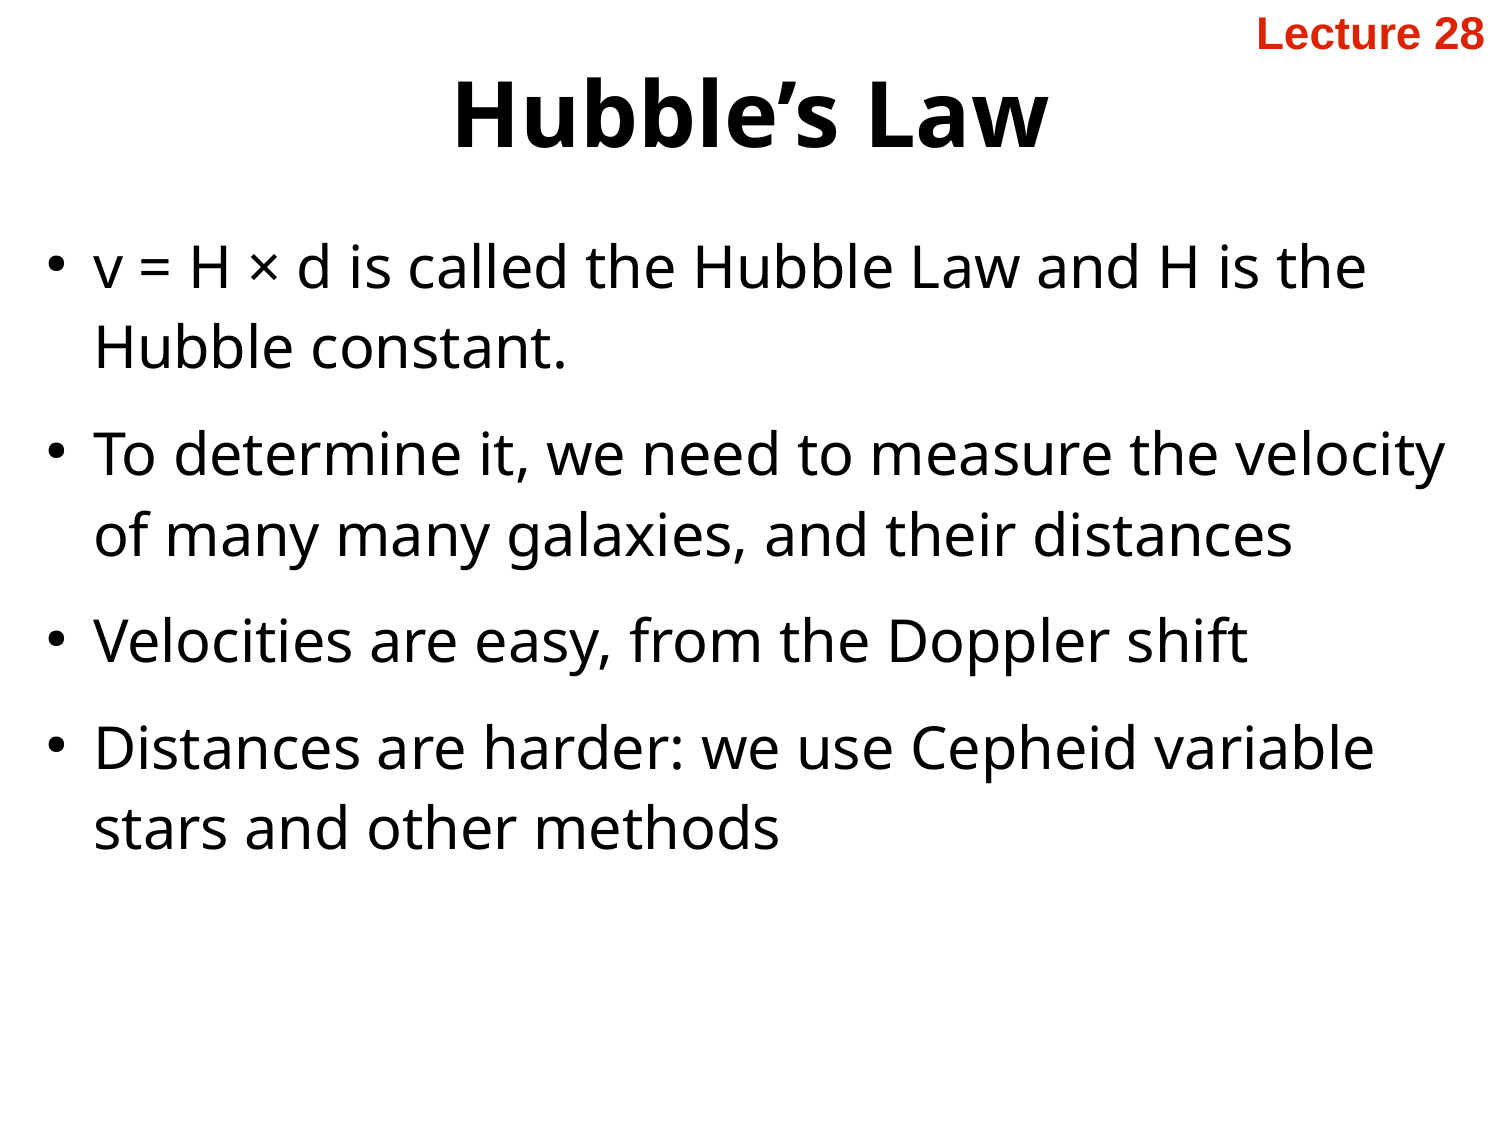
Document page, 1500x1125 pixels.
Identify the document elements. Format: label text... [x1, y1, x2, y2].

text_box Lecture 28 [1185, 0, 1500, 67]
title Hubble’s Law [30, 58, 1471, 167]
list v = H × d is called the Hubble Law and H is the Hubble constant. To determine it, we need to measure the velocity of many many galaxies, and their distances Velocities are easy, from the Doppler shift Distances are harder: we use Cepheid variable stars and other methods [30, 224, 1471, 878]
